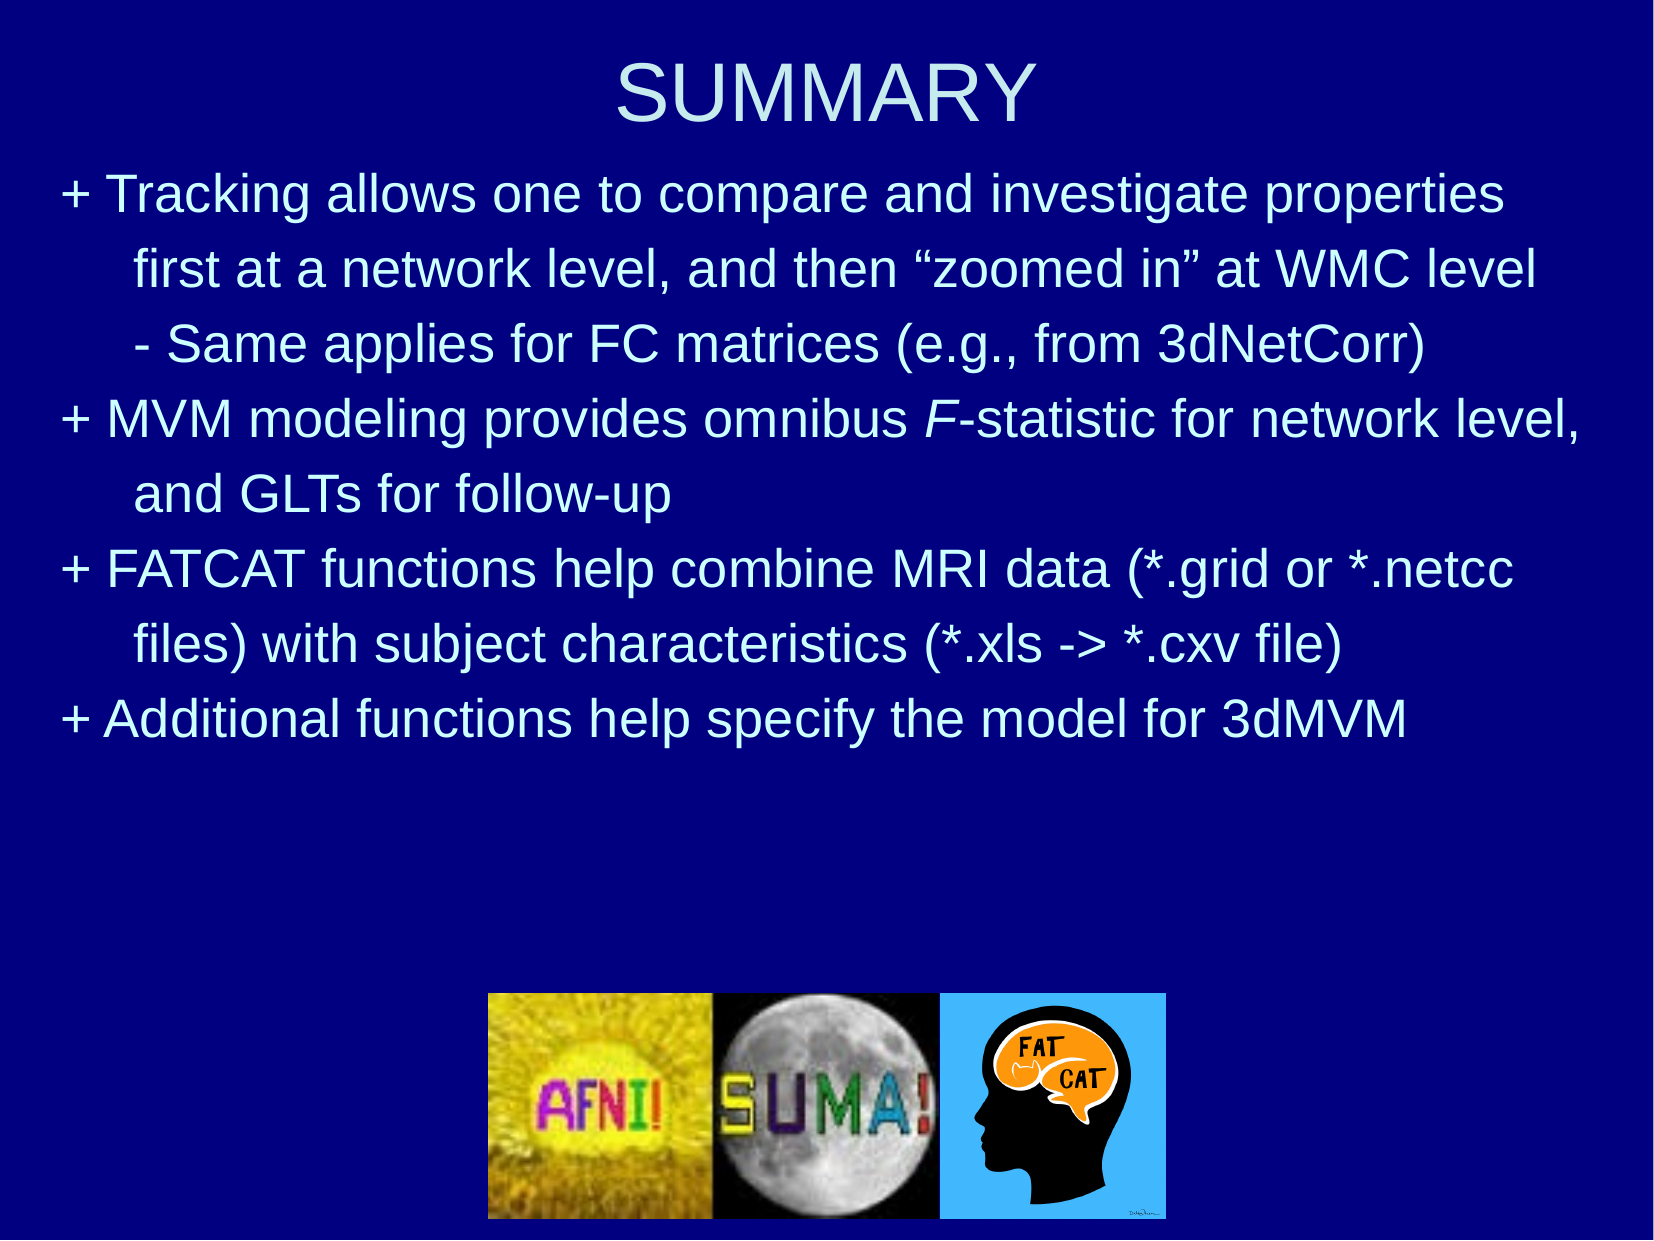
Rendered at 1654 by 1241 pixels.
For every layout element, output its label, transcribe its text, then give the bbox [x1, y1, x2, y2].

picture [488, 993, 939, 1219]
text_box + Tracking allows one to compare and investigate properties first at a network level, and then “zoomed in” at WMC level - Same applies for FC matrices (e.g., from 3dNetCorr) + MVM modeling provides omnibus F-statistic for network level, and GLTs for follow-up + FATCAT functions help combine MRI data (*.grid or *.netcc files) with subject characteristics (*.xls -> *.cxv file) + Additional functions help specify the model for 3dMVM [45, 141, 1609, 982]
title SUMMARY [8, 12, 1645, 163]
picture [940, 993, 1166, 1219]
